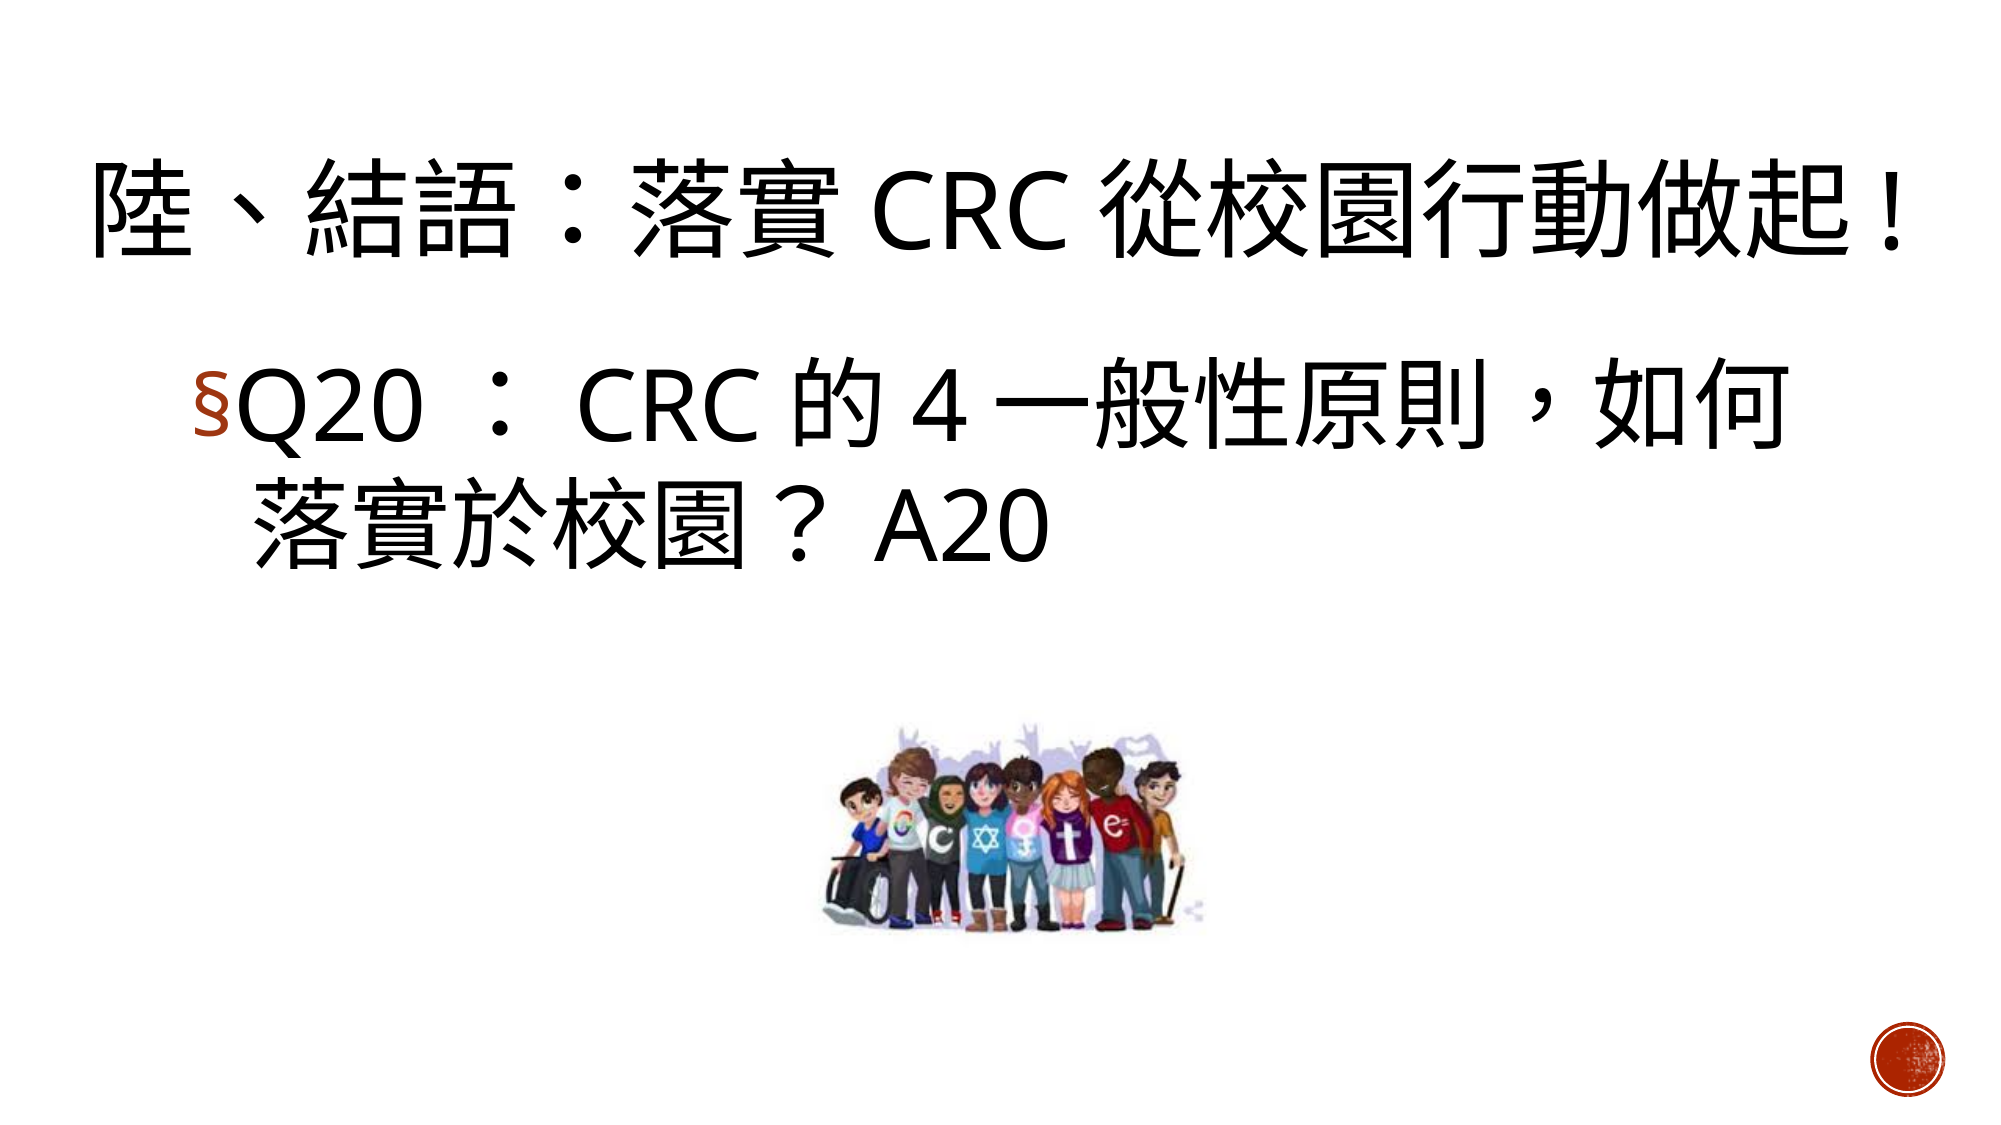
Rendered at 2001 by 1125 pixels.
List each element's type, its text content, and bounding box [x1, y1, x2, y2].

title 陸、結語：落實CRC從校園行動做起! [72, 79, 1920, 344]
picture [756, 710, 1274, 948]
list Q20：CRC的4一般性原則，如何落實於校園？A20 [175, 348, 1826, 1013]
